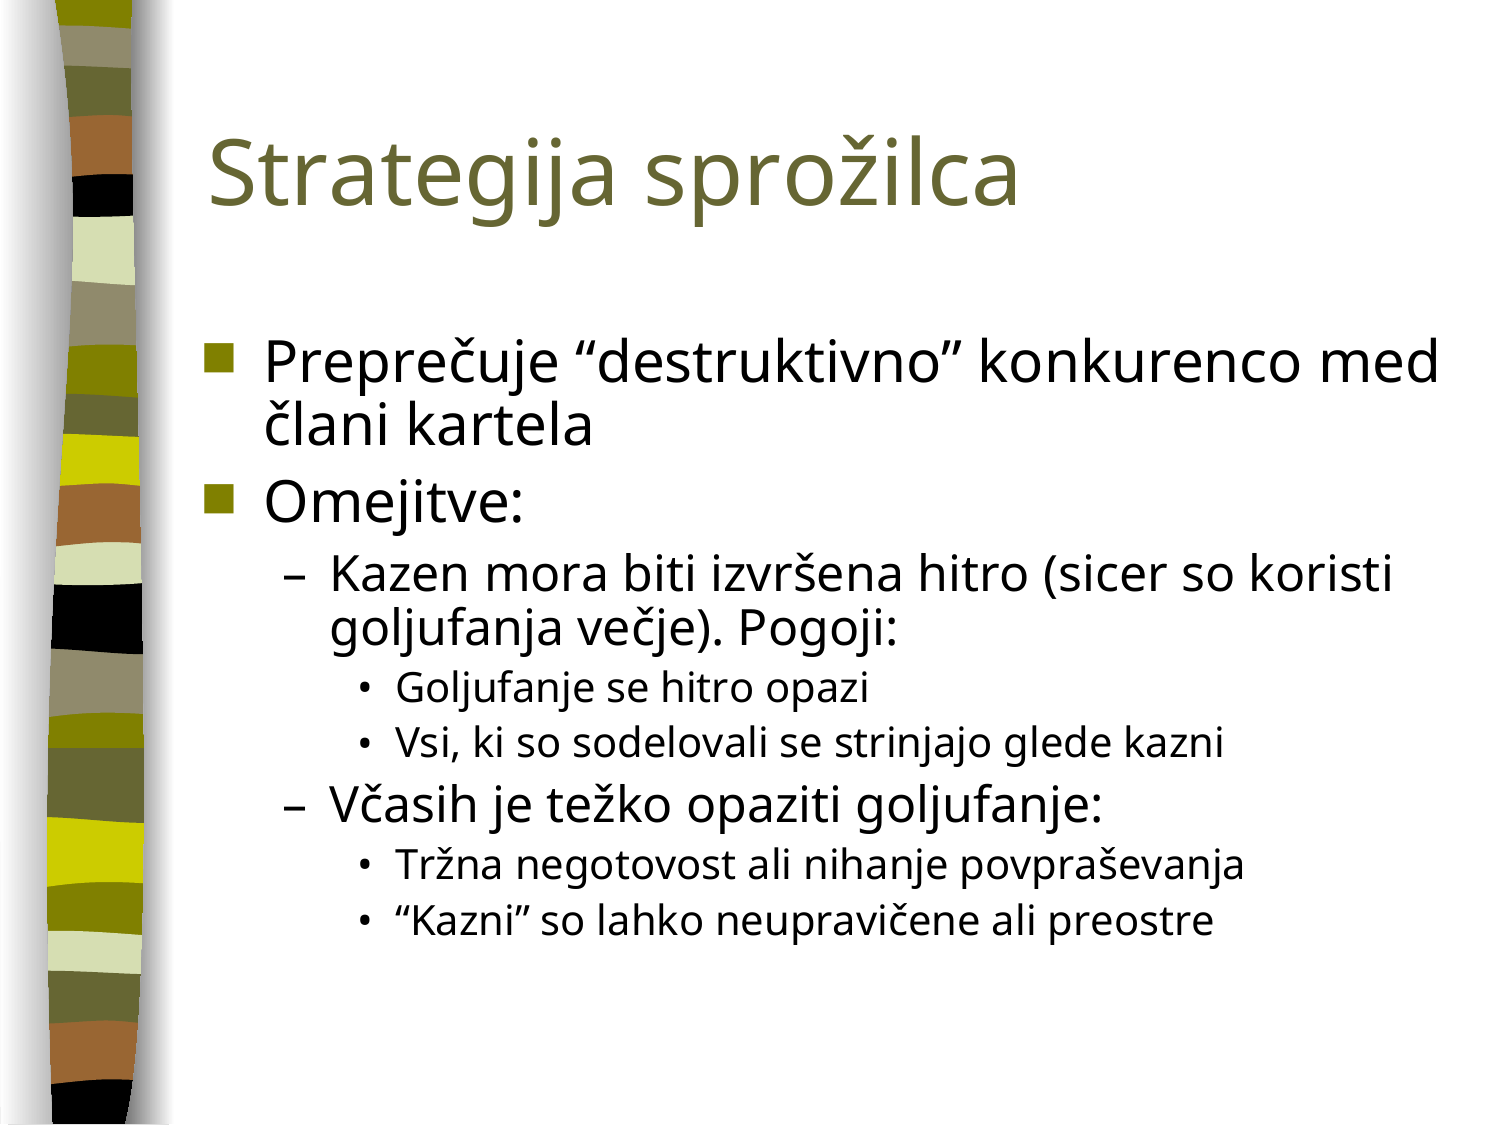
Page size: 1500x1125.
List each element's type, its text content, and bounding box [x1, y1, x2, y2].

title Strategija sprožilca [192, 74, 1468, 263]
list Preprečuje “destruktivno” konkurenco med člani kartela Omejitve: Kazen mora biti izvršena hitro (sicer so koristi goljufanja večje). Pogoji: Goljufanje se hitro opazi Vsi, ki so sodelovali se strinjajo glede kazni Včasih je težko opaziti goljufanje: Tržna negotovost ali nihanje povpraševanja “Kazni” so lahko neupravičene ali preostre [192, 324, 1468, 1001]
